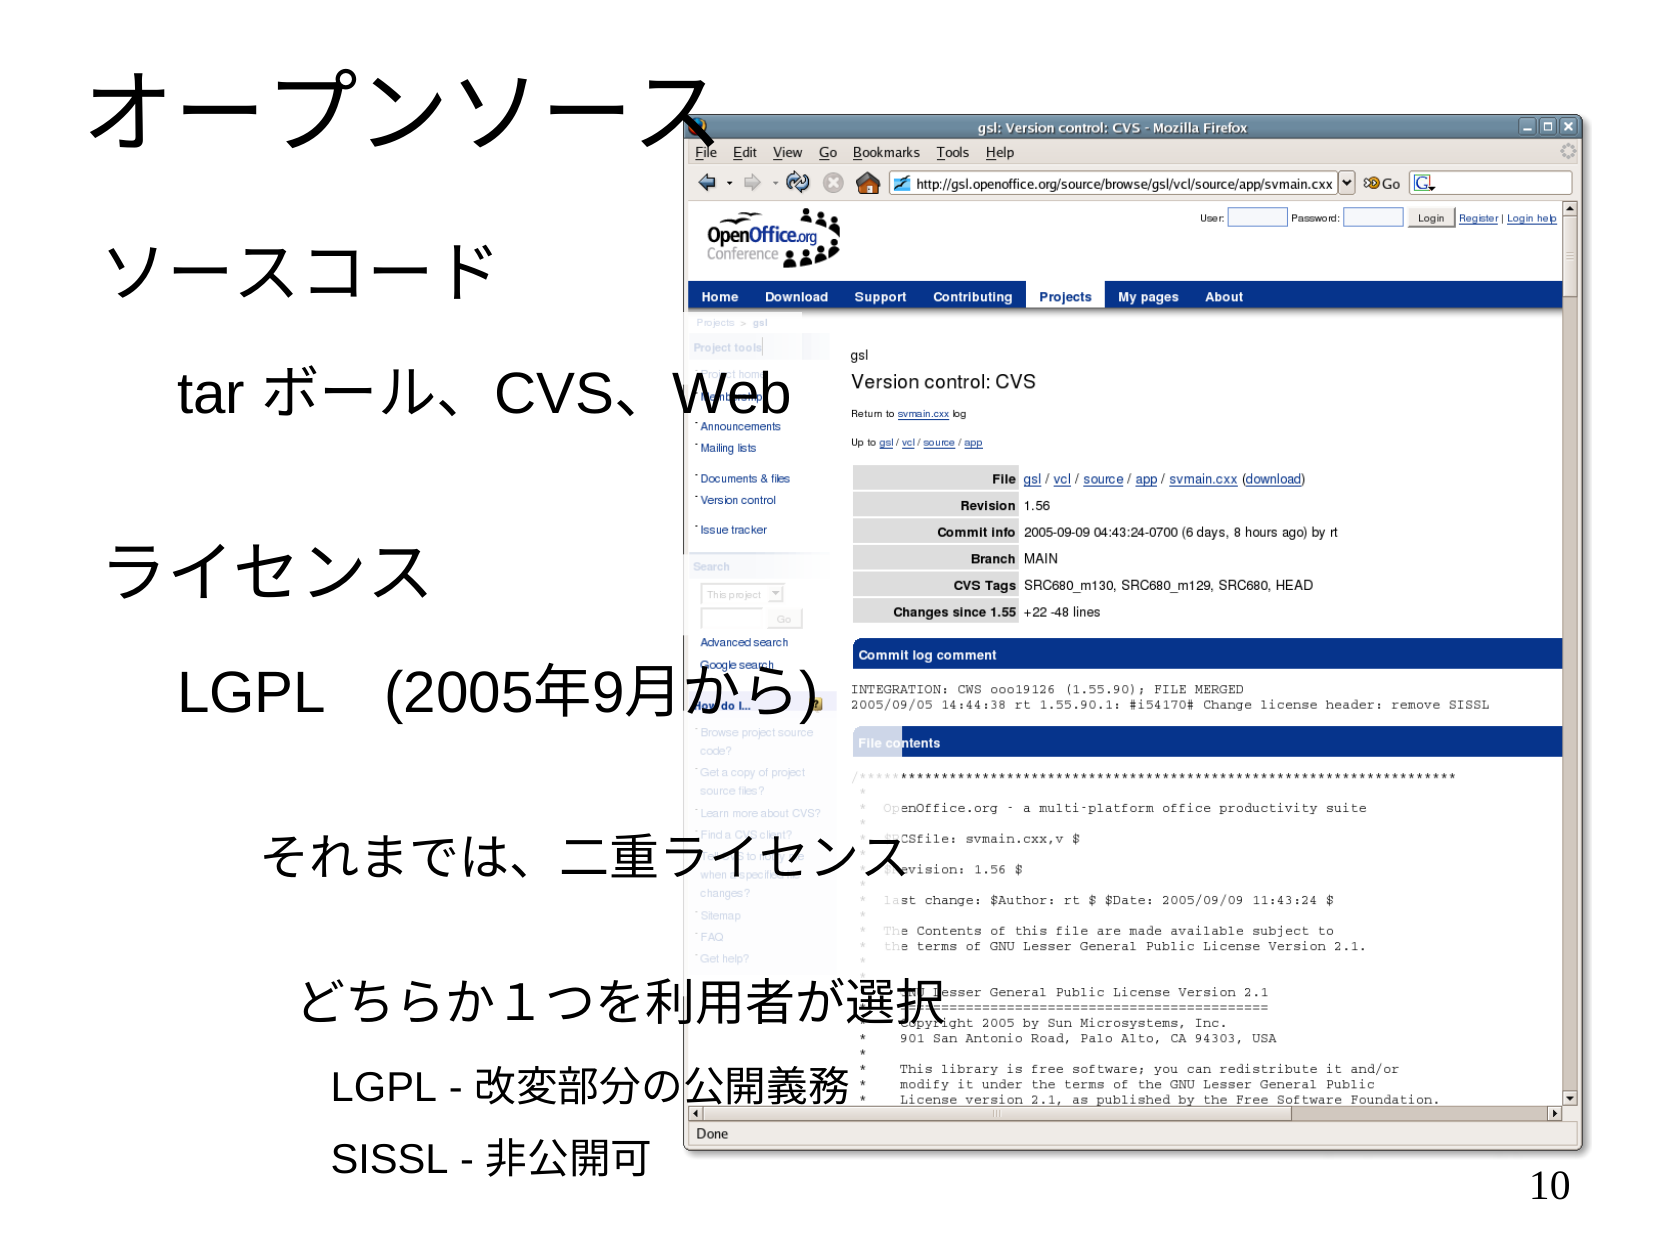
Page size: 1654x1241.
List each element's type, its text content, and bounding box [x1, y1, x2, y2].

list ソースコード tar ボール、CVS、Web ライセンス LGPL (2005年9月から) それまでは、二重ライセンス どちらか１つを利用者が選択 LGPL - 改変部分の公開義務 SISSL - 非公開可 [82, 219, 1571, 1038]
picture [678, 213, 1592, 1160]
title オープンソース [82, 0, 1623, 213]
